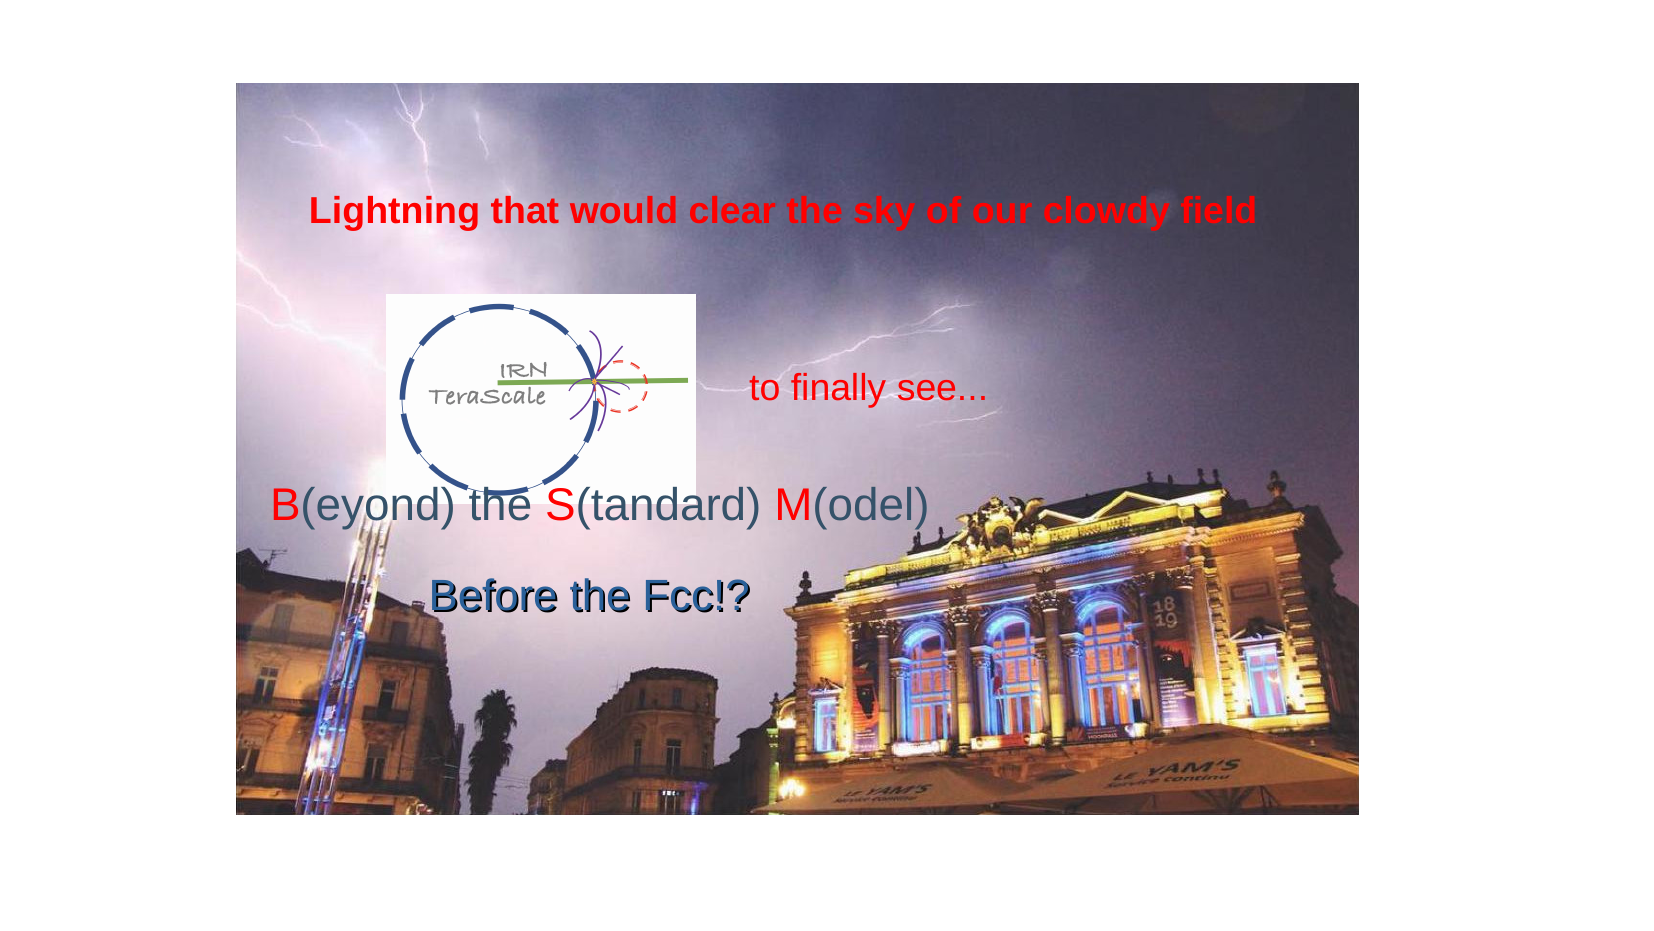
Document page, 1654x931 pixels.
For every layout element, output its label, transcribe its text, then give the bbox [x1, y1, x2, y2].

text_box B(eyond) the S(tandard) M(odel) [255, 471, 1103, 589]
text_box Before the Fcc!? [414, 563, 765, 628]
text_box Lightning that would clear the sky of our clowdy field [294, 182, 1278, 240]
picture [236, 83, 1359, 815]
text_box to finally see... [734, 359, 1004, 417]
